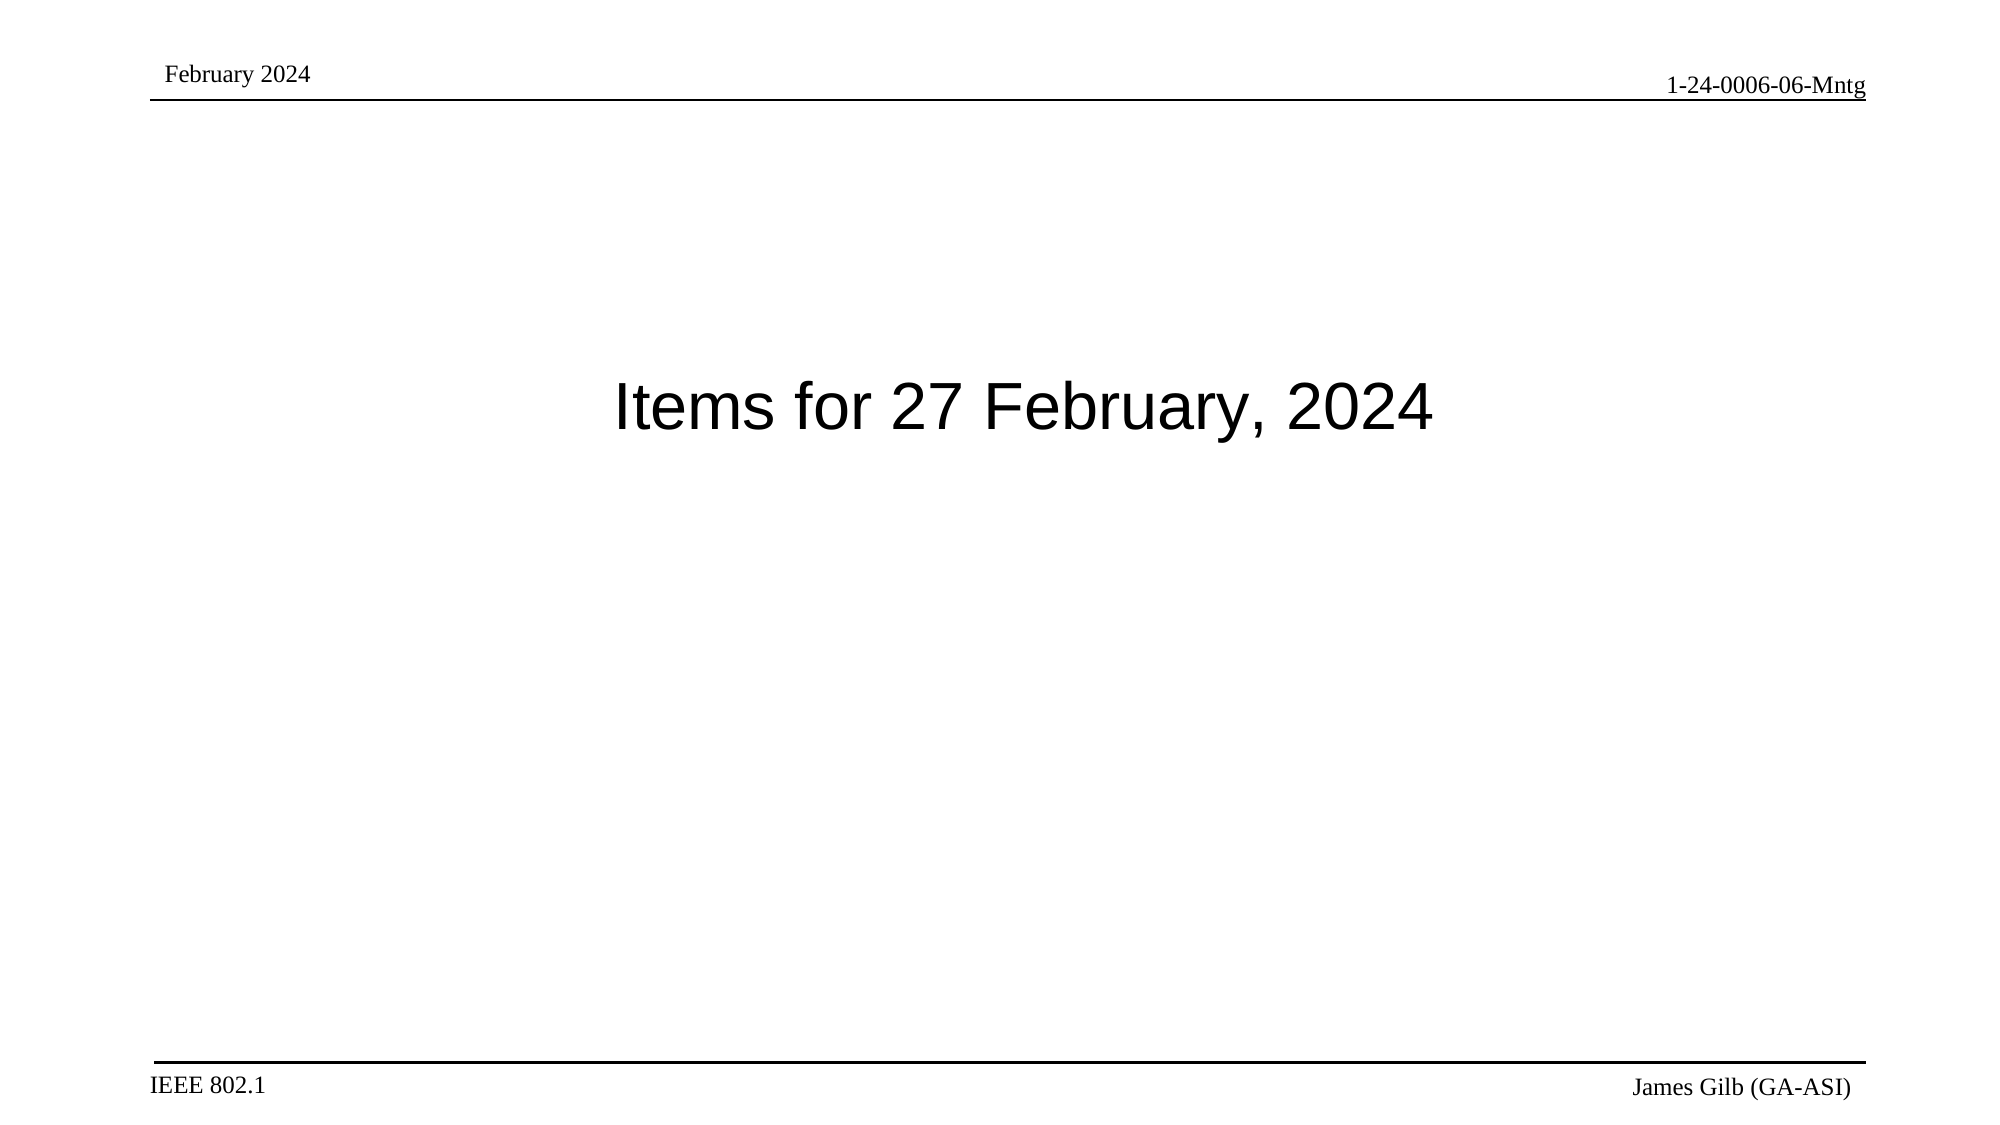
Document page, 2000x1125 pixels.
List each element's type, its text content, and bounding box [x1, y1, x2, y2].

subtitle Items for 27 February, 2024 [149, 112, 1900, 693]
